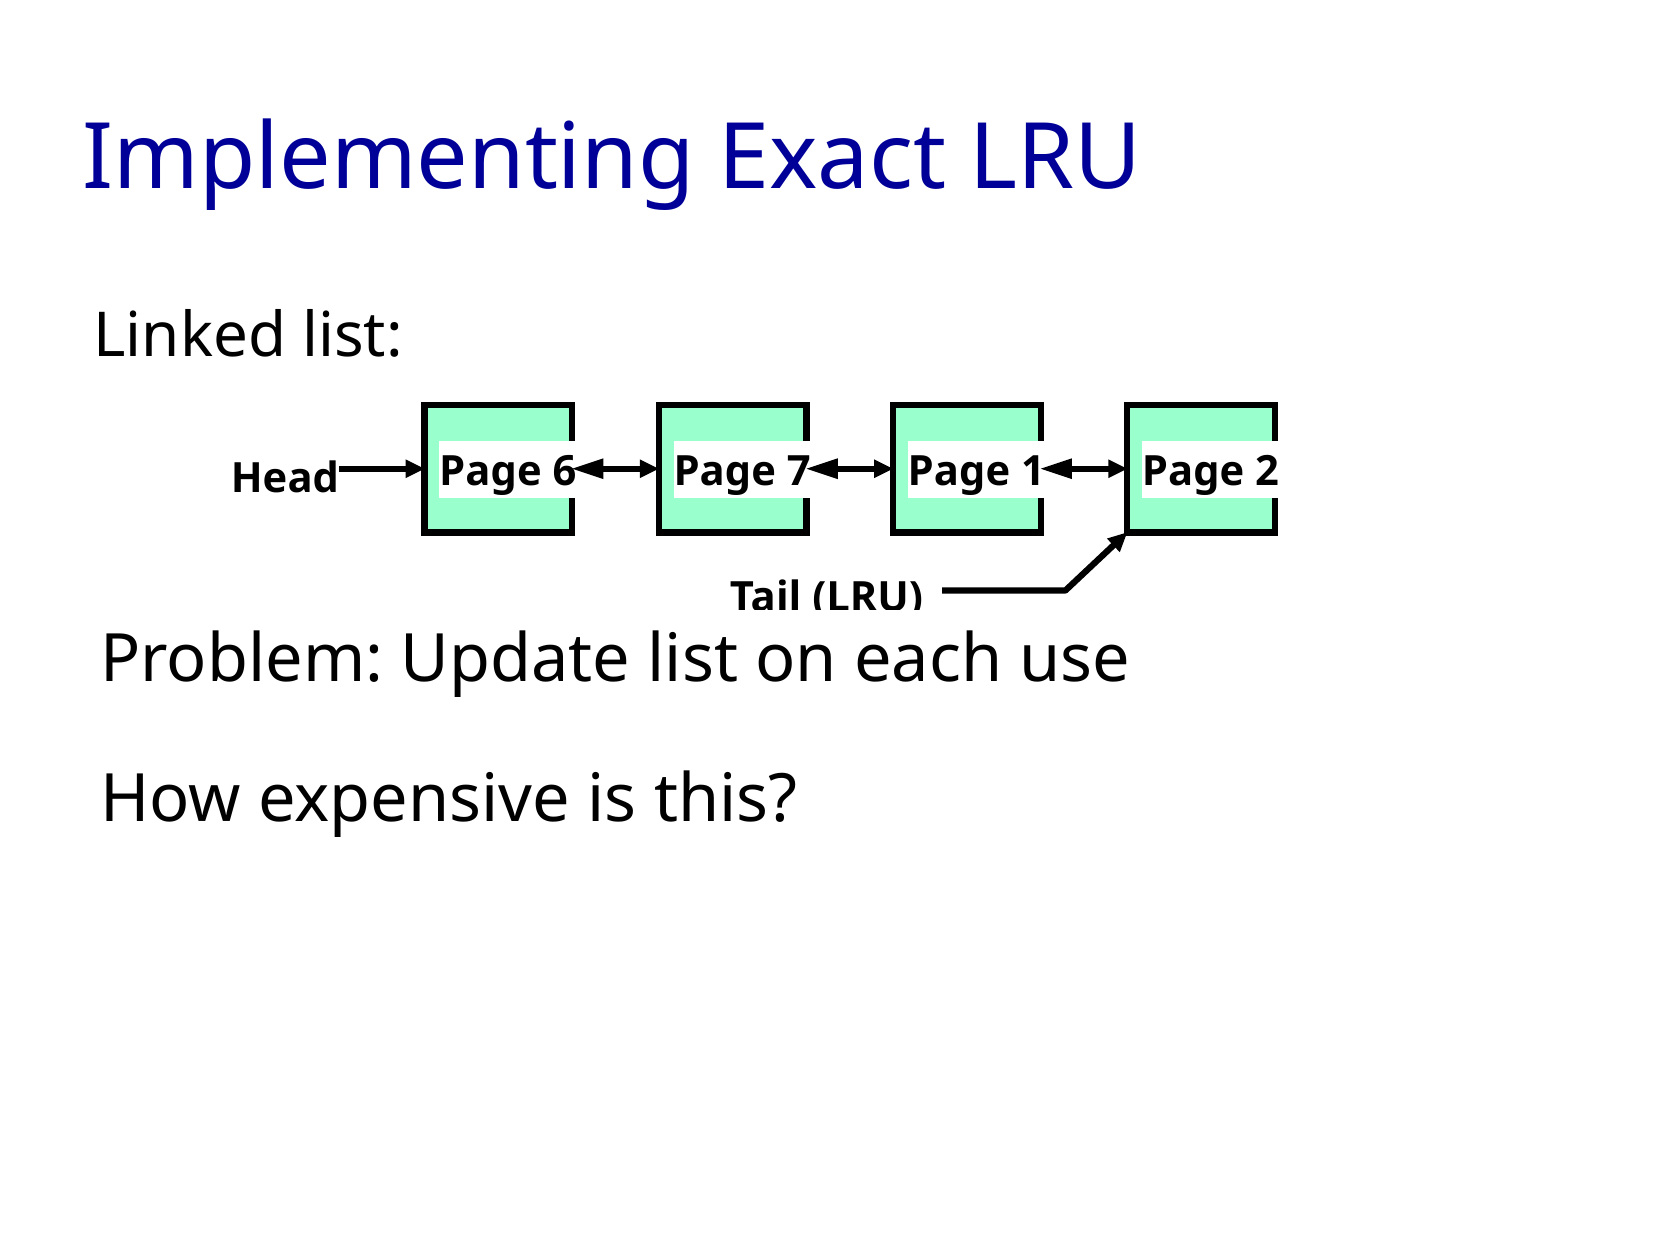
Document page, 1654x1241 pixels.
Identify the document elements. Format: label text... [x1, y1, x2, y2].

text_box Tail (LRU) [715, 562, 939, 610]
text_box Page 7 [658, 405, 807, 533]
text_box Page 2 [1127, 405, 1276, 533]
text_box Page 1 [892, 405, 1041, 533]
list Problem: Update list on each use How expensive is this? [64, 615, 1576, 976]
text_box Page 6 [424, 405, 573, 533]
title Implementing Exact LRU [82, 49, 1571, 257]
list Linked list: [60, 290, 1571, 376]
text_box Head [216, 443, 355, 508]
